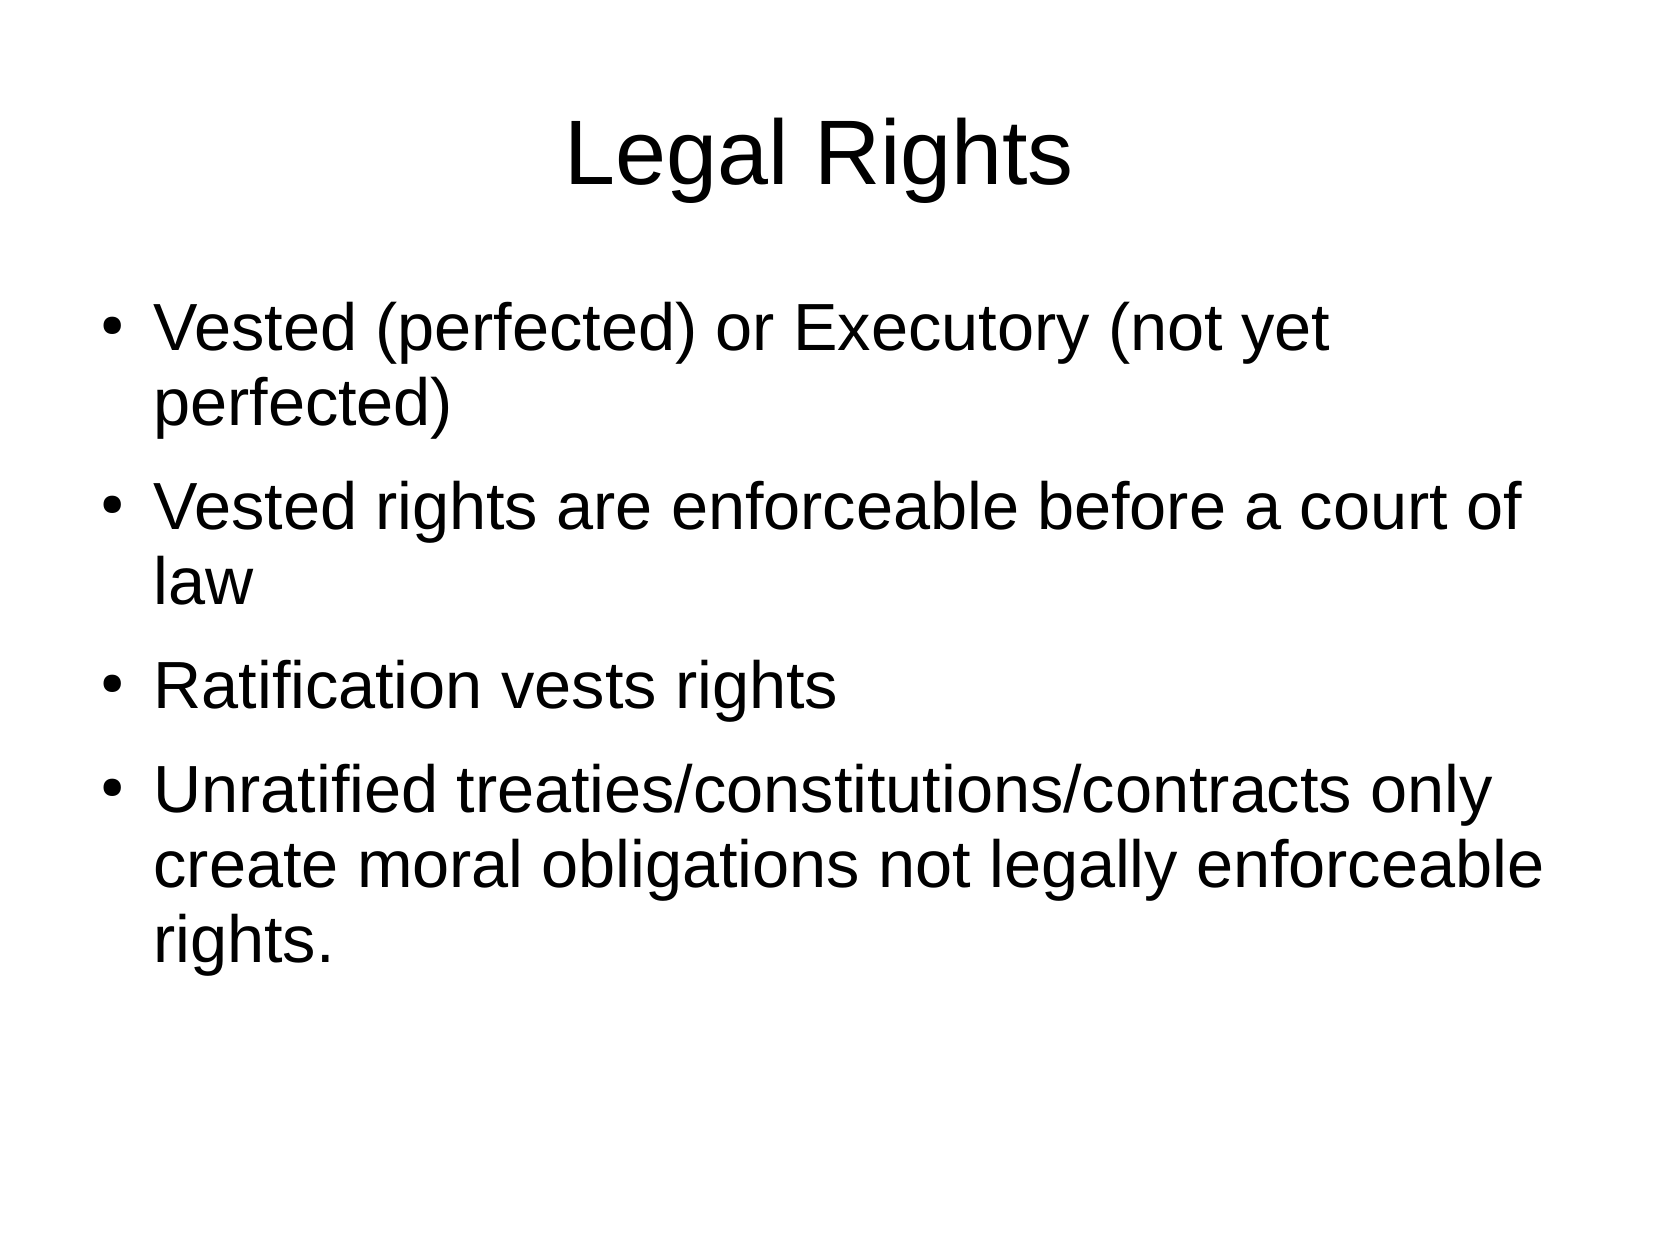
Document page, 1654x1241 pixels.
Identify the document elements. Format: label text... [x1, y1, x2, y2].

title Legal Rights [82, 49, 1571, 257]
list Vested (perfected) or Executory (not yet perfected) Vested rights are enforceable before a court of law Ratification vests rights Unratified treaties/constitutions/contracts only create moral obligations not legally enforceable rights. [82, 290, 1571, 1109]
